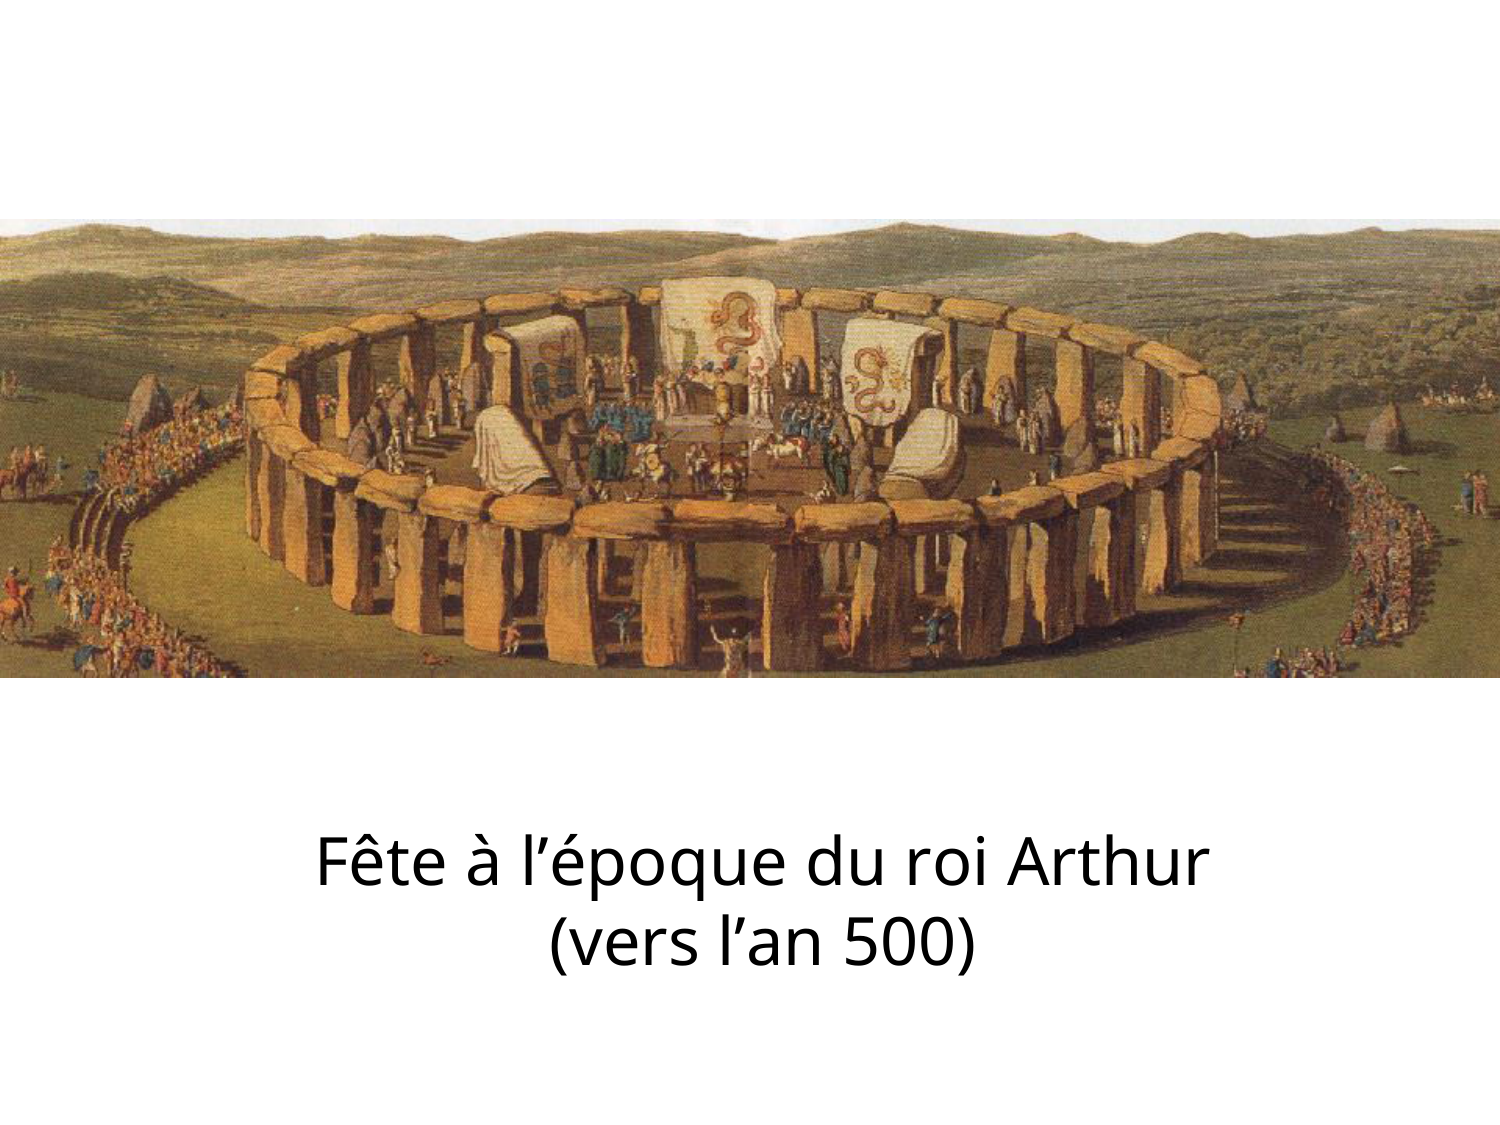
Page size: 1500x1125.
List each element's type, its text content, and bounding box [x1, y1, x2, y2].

text_box Fête à l’époque du roi Arthur (vers l’an 500) [299, 810, 1228, 986]
picture [0, 219, 1500, 678]
